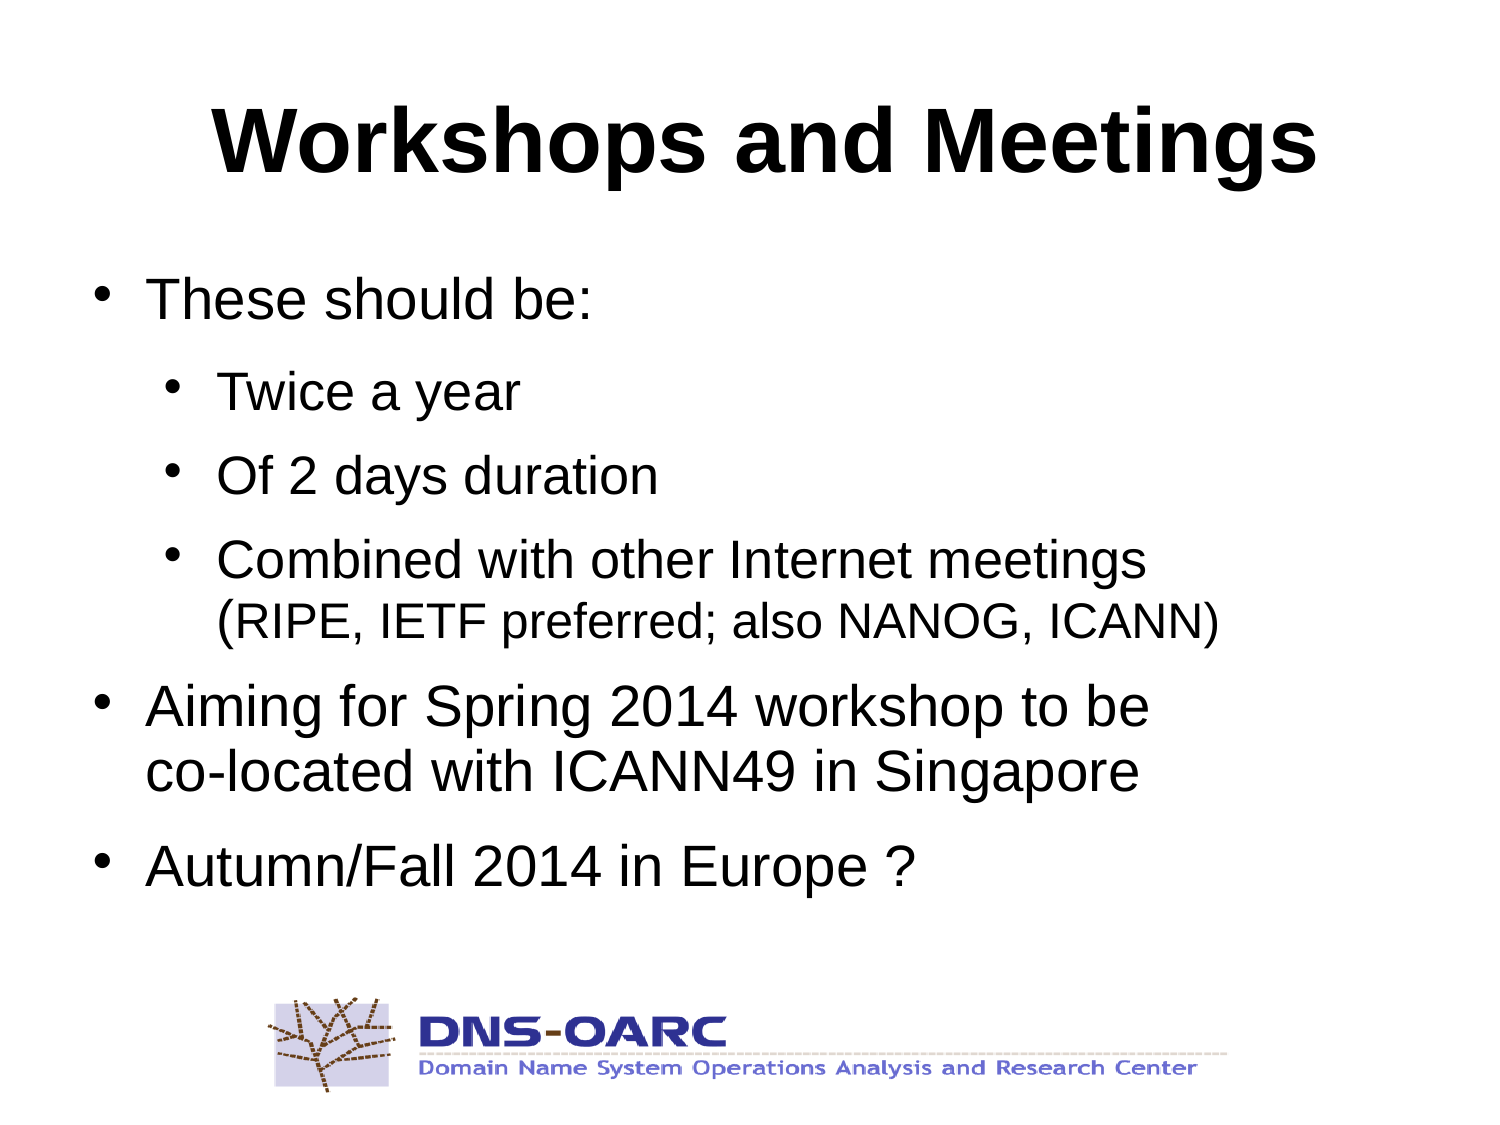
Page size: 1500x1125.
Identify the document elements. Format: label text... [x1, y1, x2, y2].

title Workshops and Meetings [75, 44, 1426, 233]
picture [214, 991, 1259, 1099]
list These should be: Twice a year Of 2 days duration Combined with other Internet meetings (RIPE, IETF preferred; also NANOG, ICANN) Aiming for Spring 2014 workshop to be co-located with ICANN49 in Singapore Autumn/Fall 2014 in Europe ? [75, 263, 1426, 916]
